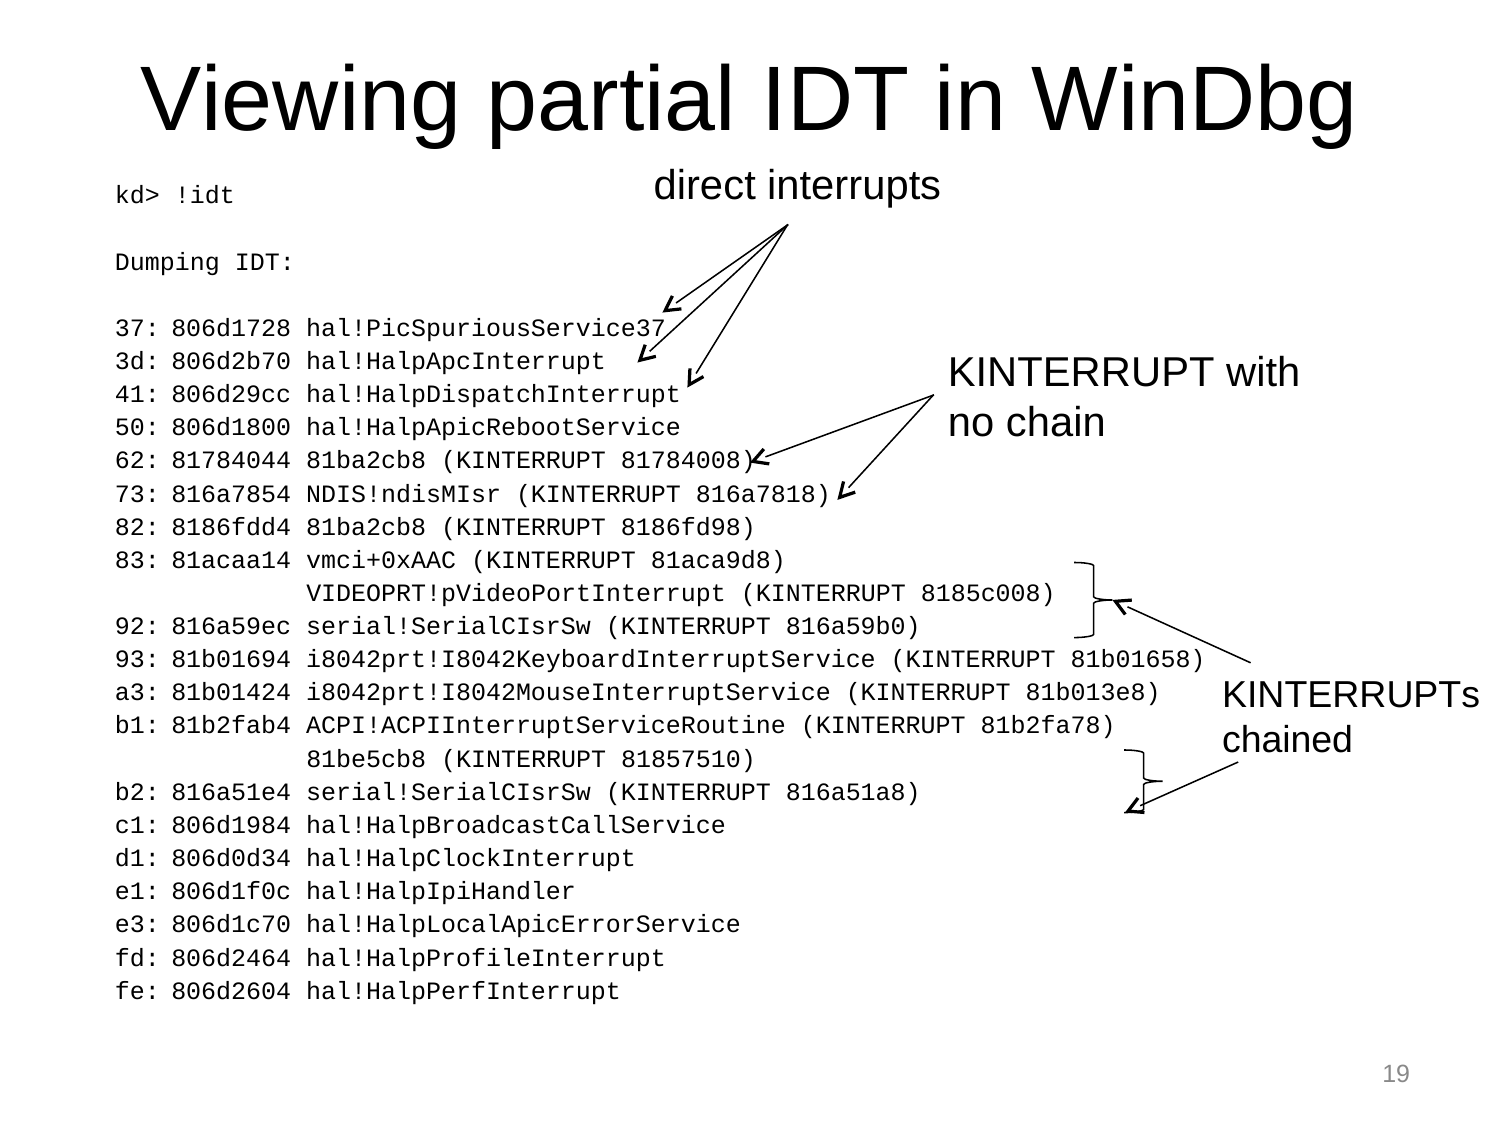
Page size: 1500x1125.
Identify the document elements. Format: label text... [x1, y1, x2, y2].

text_box <number> [1074, 1042, 1426, 1103]
list kd> !idt Dumping IDT: 37: 806d1728 hal!PicSpuriousService37 3d: 806d2b70 hal!HalpApcInterrupt 41: 806d29cc hal!HalpDispatchInterrupt 50: 806d1800 hal!HalpApicRebootService 62: 81784044 81ba2cb8 (KINTERRUPT 81784008) 73: 816a7854 NDIS!ndisMIsr (KINTERRUPT 816a7818) 82: 8186fdd4 81ba2cb8 (KINTERRUPT 8186fd98) 83: 81acaa14 vmci+0xAAC (KINTERRUPT 81aca9d8) VIDEOPRT!pVideoPortInterrupt (KINTERRUPT 8185c008) 92: 816a59ec serial!SerialCIsrSw (KINTERRUPT 816a59b0) 93: 81b01694 i8042prt!I8042KeyboardInterruptService (KINTERRUPT 81b01658) a3: 81b01424 i8042prt!I8042MouseInterruptService (KINTERRUPT 81b013e8) b1: 81b2fab4 ACPI!ACPIInterruptServiceRoutine (KINTERRUPT 81b2fa78) 81be5cb8 (KINTERRUPT 81857510) b2: 816a51e4 serial!SerialCIsrSw (KINTERRUPT 816a51a8) c1: 806d1984 hal!HalpBroadcastCallService d1: 806d0d34 hal!HalpClockInterrupt e1: 806d1f0c hal!HalpIpiHandler e3: 806d1c70 hal!HalpLocalApicErrorService fd: 806d2464 hal!HalpProfileInterrupt fe: 806d2604 hal!HalpPerfInterrupt [99, 174, 1375, 1013]
text_box KINTERRUPT with no chain [933, 337, 1327, 453]
title Viewing partial IDT in WinDbg [0, 0, 1500, 188]
text_box direct interrupts [638, 149, 957, 216]
text_box KINTERRUPTs chained [1207, 662, 1500, 768]
